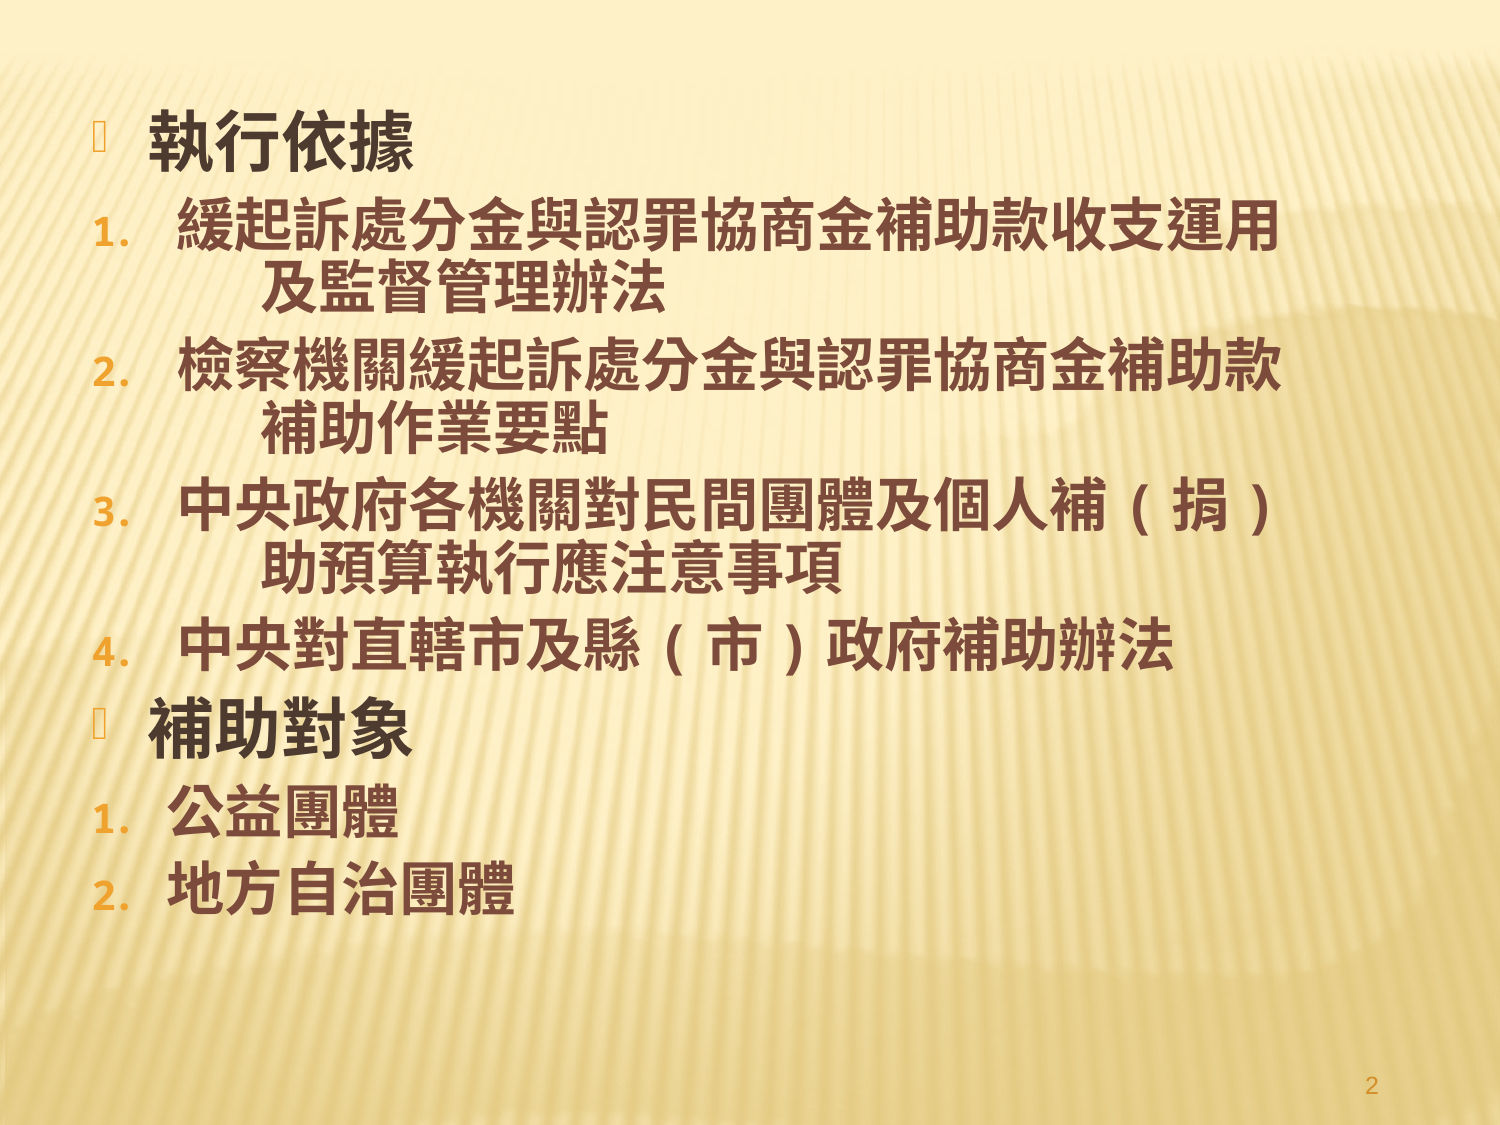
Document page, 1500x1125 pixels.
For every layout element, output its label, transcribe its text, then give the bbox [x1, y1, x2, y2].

list 執行依據 緩起訴處分金與認罪協商金補助款收支運用及監督管理辦法 檢察機關緩起訴處分金與認罪協商金補助款補助作業要點 中央政府各機關對民間團體及個人補(捐)助預算執行應注意事項 中央對直轄市及縣(市)政府補助辦法 補助對象 公益團體 地方自治團體 [76, 101, 1302, 980]
text_box 2 [1350, 1061, 1475, 1103]
